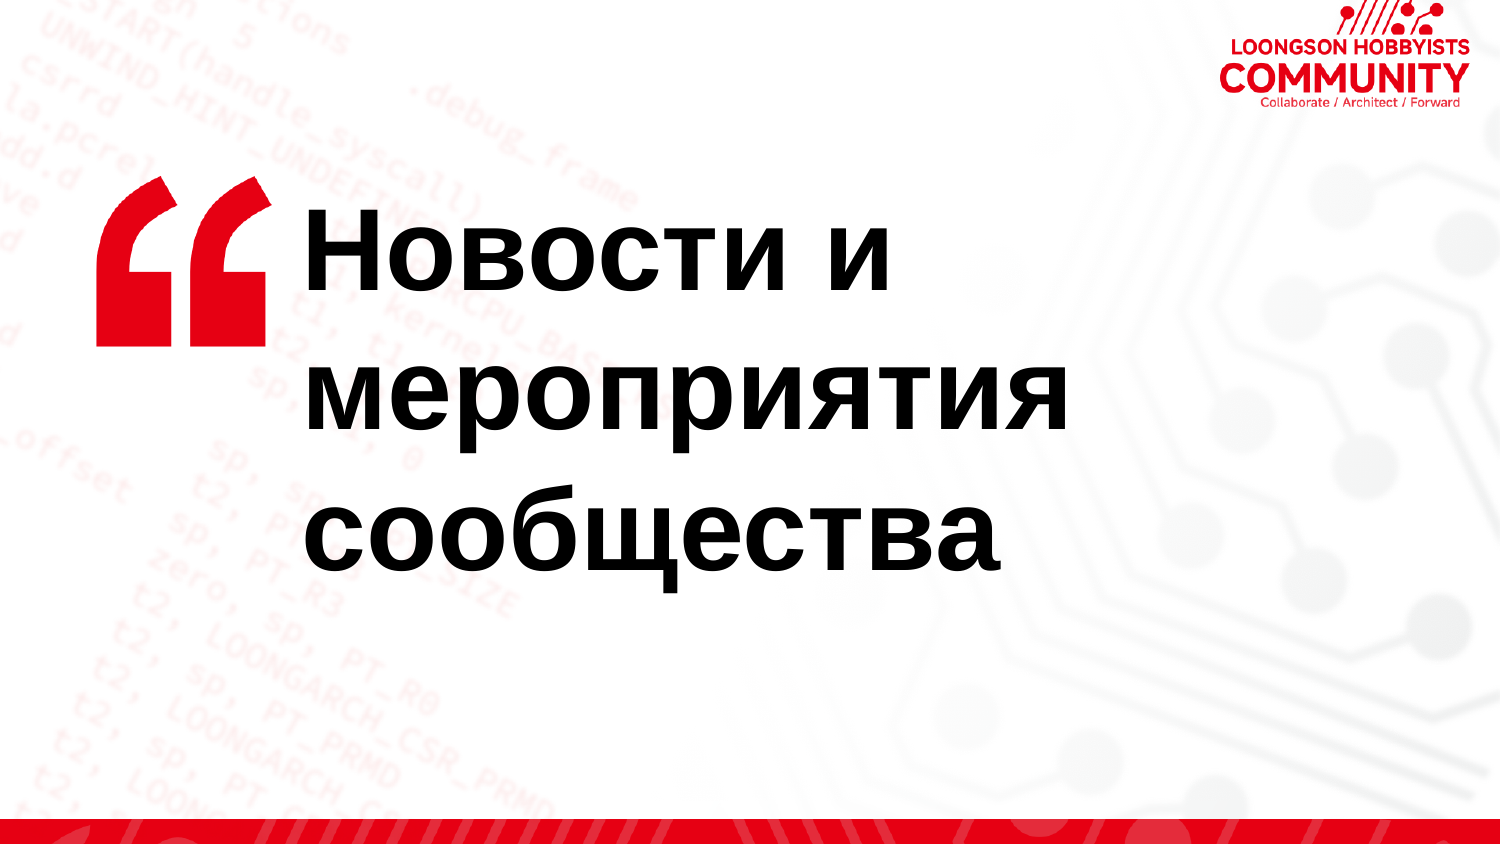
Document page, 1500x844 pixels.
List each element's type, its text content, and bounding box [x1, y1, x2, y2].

picture [0, 0, 1500, 844]
title Новости и мероприятия сообщества [286, 231, 1228, 536]
